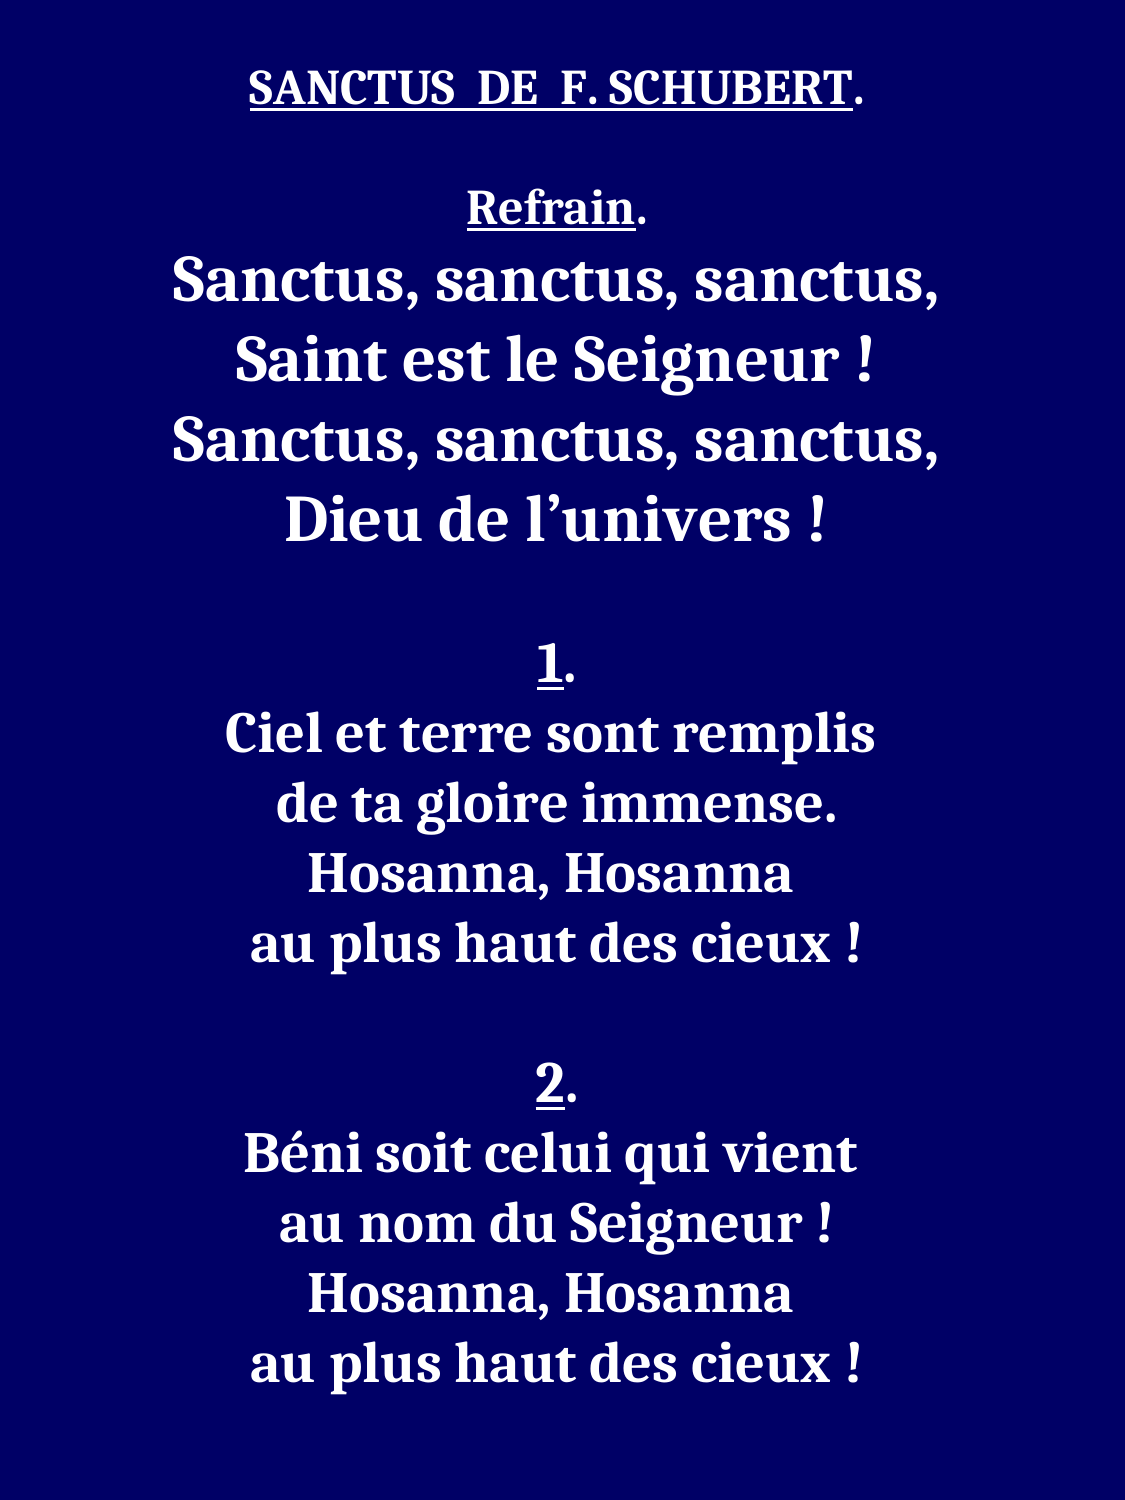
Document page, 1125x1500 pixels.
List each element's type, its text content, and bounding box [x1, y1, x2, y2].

text_box SANCTUS DE F. SCHUBERT. Refrain. Sanctus, sanctus, sanctus, Saint est le Seigneur ! Sanctus, sanctus, sanctus, Dieu de l’univers ! 1. Ciel et terre sont remplis de ta gloire immense. Hosanna, Hosanna au plus haut des cieux ! 2. Béni soit celui qui vient au nom du Seigneur ! Hosanna, Hosanna au plus haut des cieux ! [16, 47, 1099, 1403]
